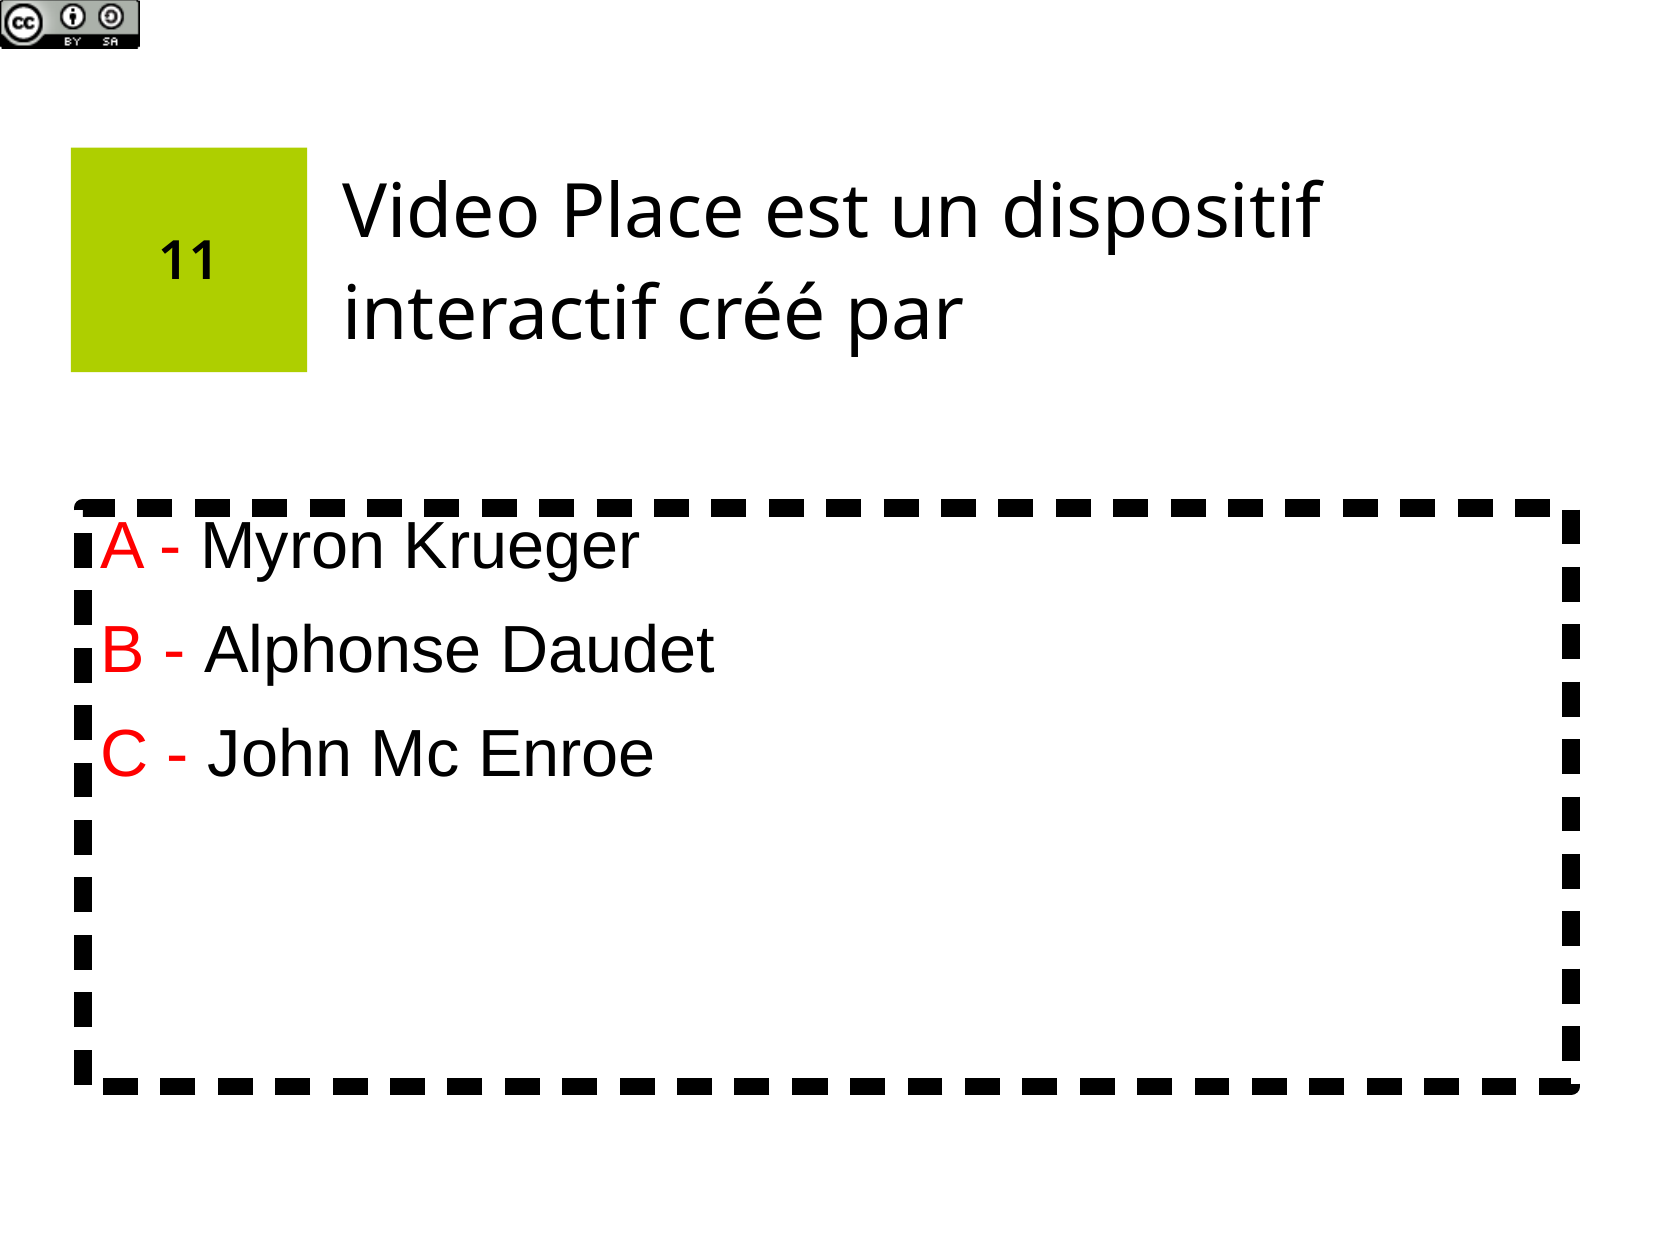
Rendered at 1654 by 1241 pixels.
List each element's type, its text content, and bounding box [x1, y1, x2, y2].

picture [0, 0, 140, 49]
list Myron Krueger Alphonse Daudet John Mc Enroe [82, 507, 1571, 1087]
title Video Place est un dispositif interactif créé par [342, 59, 1571, 461]
